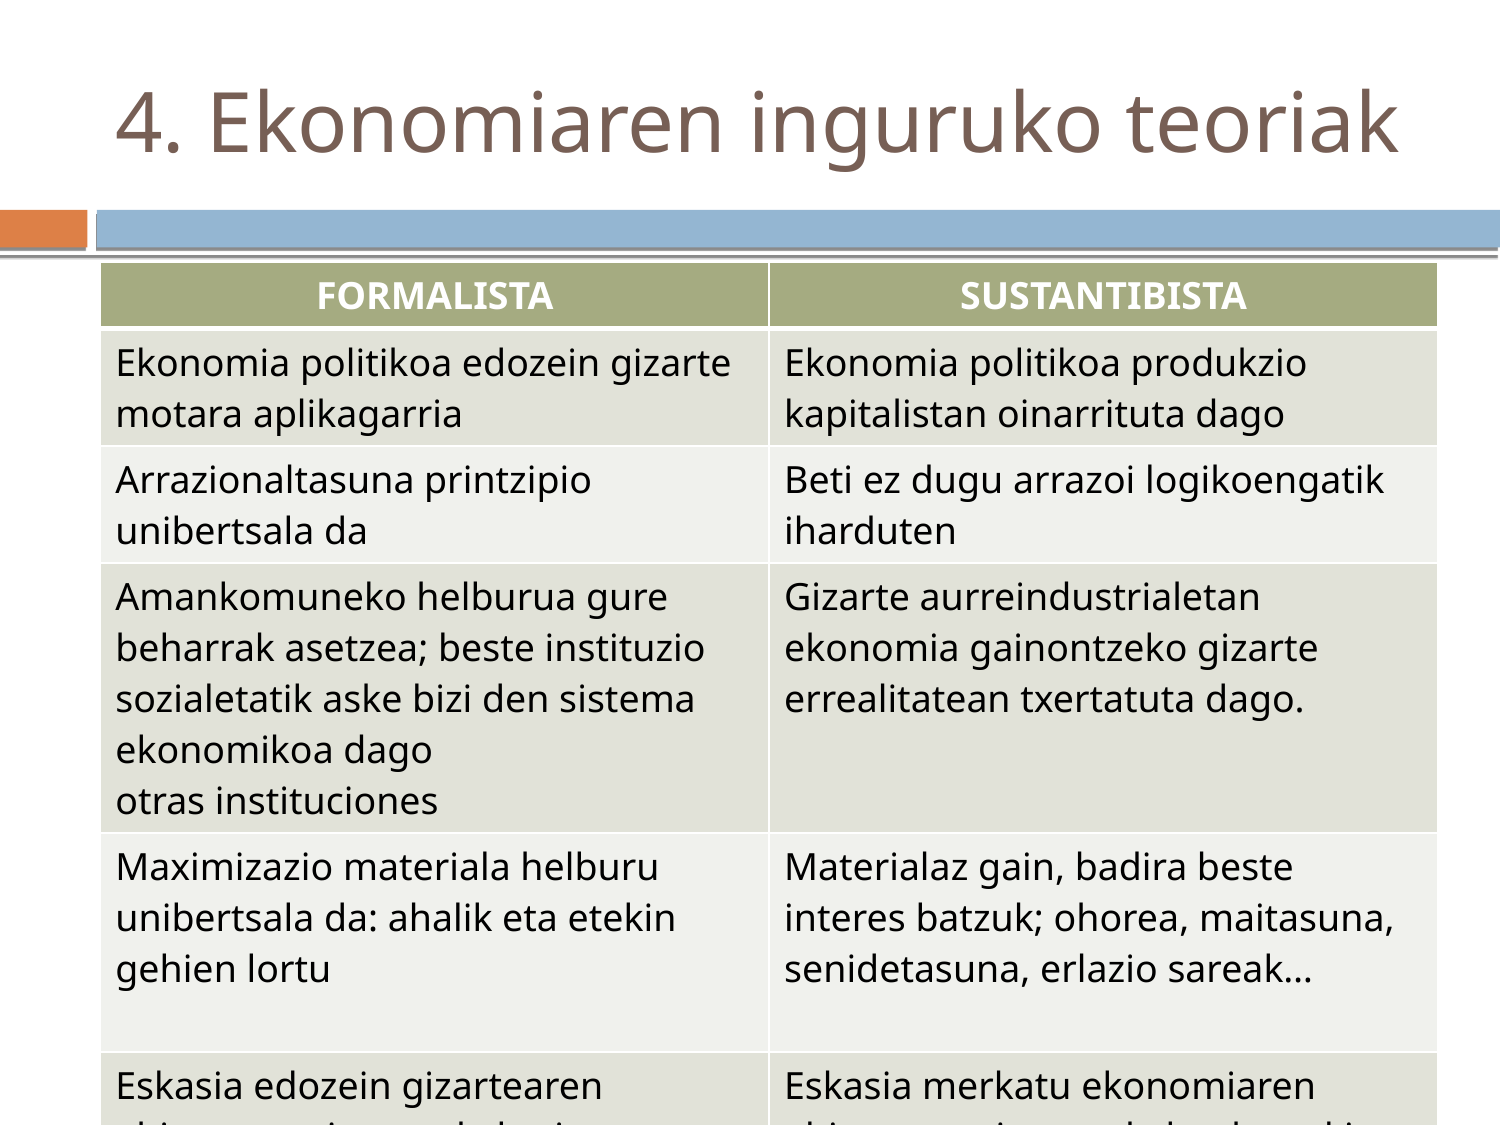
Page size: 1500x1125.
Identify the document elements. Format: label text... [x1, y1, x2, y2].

title 4. Ekonomiaren inguruko teoriak [100, 37, 1438, 200]
table_cell Eskasia merkatu ekonomiaren abiapuntua izaten da konkretuki [770, 1053, 1437, 1125]
table_cell Amankomuneko helburua gure beharrak asetzea; beste instituzio sozialetatik aske bizi den sistema ekonomikoa dago otras instituciones [101, 564, 768, 832]
table_cell Ekonomia politikoa edozein gizarte motara aplikagarria [101, 331, 768, 445]
table_cell Maximizazio materiala helburu unibertsala da: ahalik eta etekin gehien lortu [101, 834, 768, 1051]
table_cell Ekonomia politikoa produkzio kapitalistan oinarrituta dago [770, 331, 1437, 445]
table_header FORMALISTA [101, 263, 768, 326]
table_cell Materialaz gain, badira beste interes batzuk; ohorea, maitasuna, senidetasuna, erlazio sareak… [770, 834, 1437, 1051]
table_header SUSTANTIBISTA [770, 263, 1437, 326]
table_cell Gizarte aurreindustrialetan ekonomia gainontzeko gizarte errealitatean txertatuta dago. [770, 564, 1437, 832]
table_cell Eskasia edozein gizartearen abiapuntua izaten da beti [101, 1053, 768, 1125]
table_cell Beti ez dugu arrazoi logikoengatik iharduten [770, 447, 1437, 562]
table_cell Arrazionaltasuna printzipio unibertsala da [101, 447, 768, 562]
